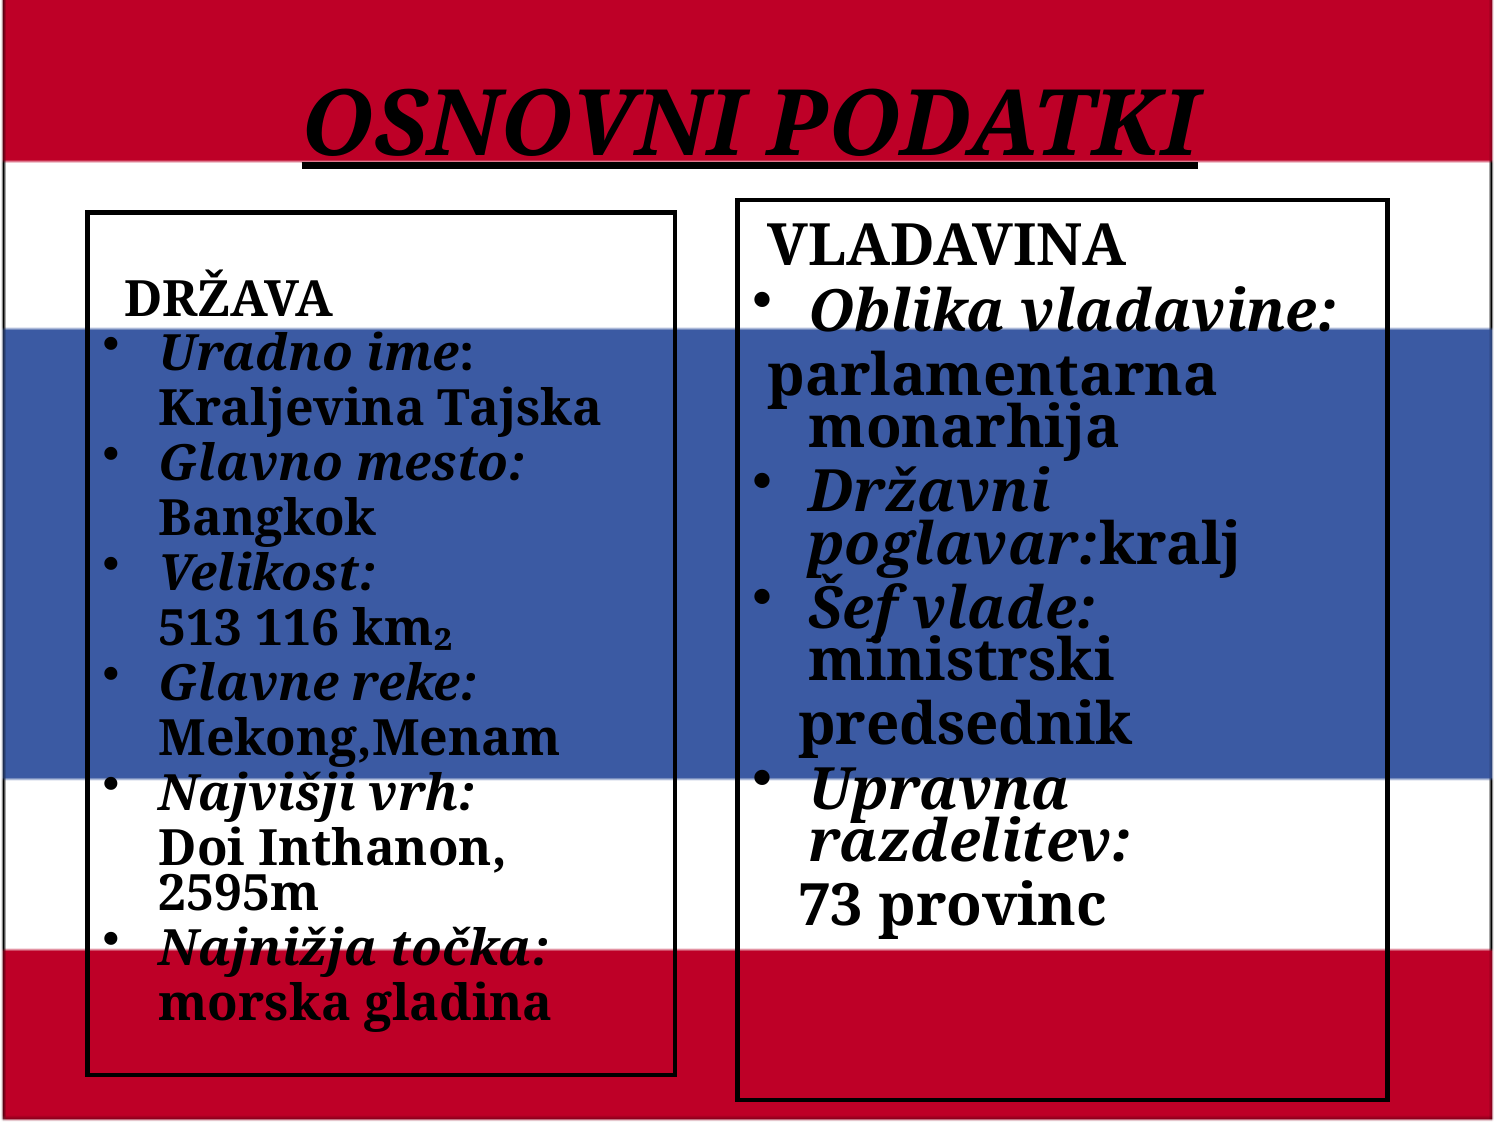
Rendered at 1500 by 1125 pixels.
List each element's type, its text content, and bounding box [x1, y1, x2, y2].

picture [0, 0, 1500, 1125]
list VLADAVINA Oblika vladavine: parlamentarna monarhija Državni poglavar:kralj Šef vlade: ministrski predsednik Upravna razdelitev: 73 provinc [737, 200, 1388, 1100]
title OSNOVNI PODATKI [75, 24, 1425, 213]
list DRŽAVA Uradno ime: Kraljevina Tajska Glavno mesto: Bangkok Velikost: 513 116 km₂ Glavne reke: Mekong,Menam Najvišji vrh: Doi Inthanon, 2595m Najnižja točka: morska gladina [87, 212, 675, 1075]
